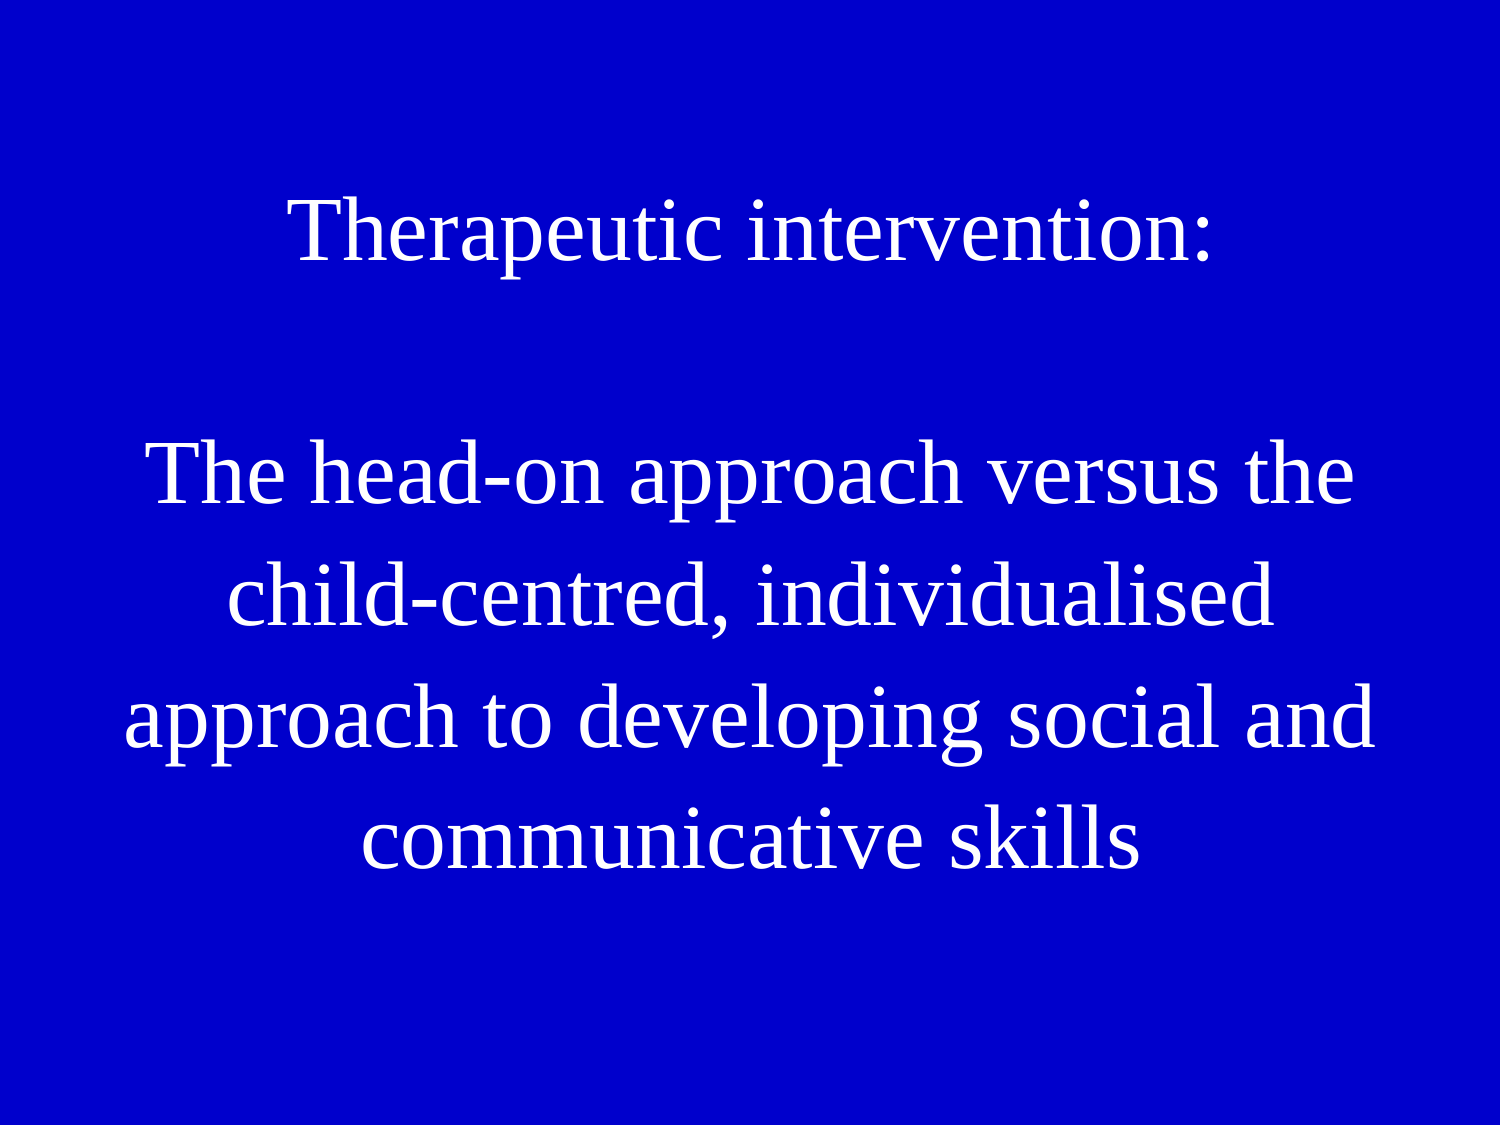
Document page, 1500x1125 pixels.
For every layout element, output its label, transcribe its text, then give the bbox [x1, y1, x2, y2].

title Therapeutic intervention: The head-on approach versus the child-centred, individualised approach to developing social and communicative skills [31, 146, 1472, 901]
